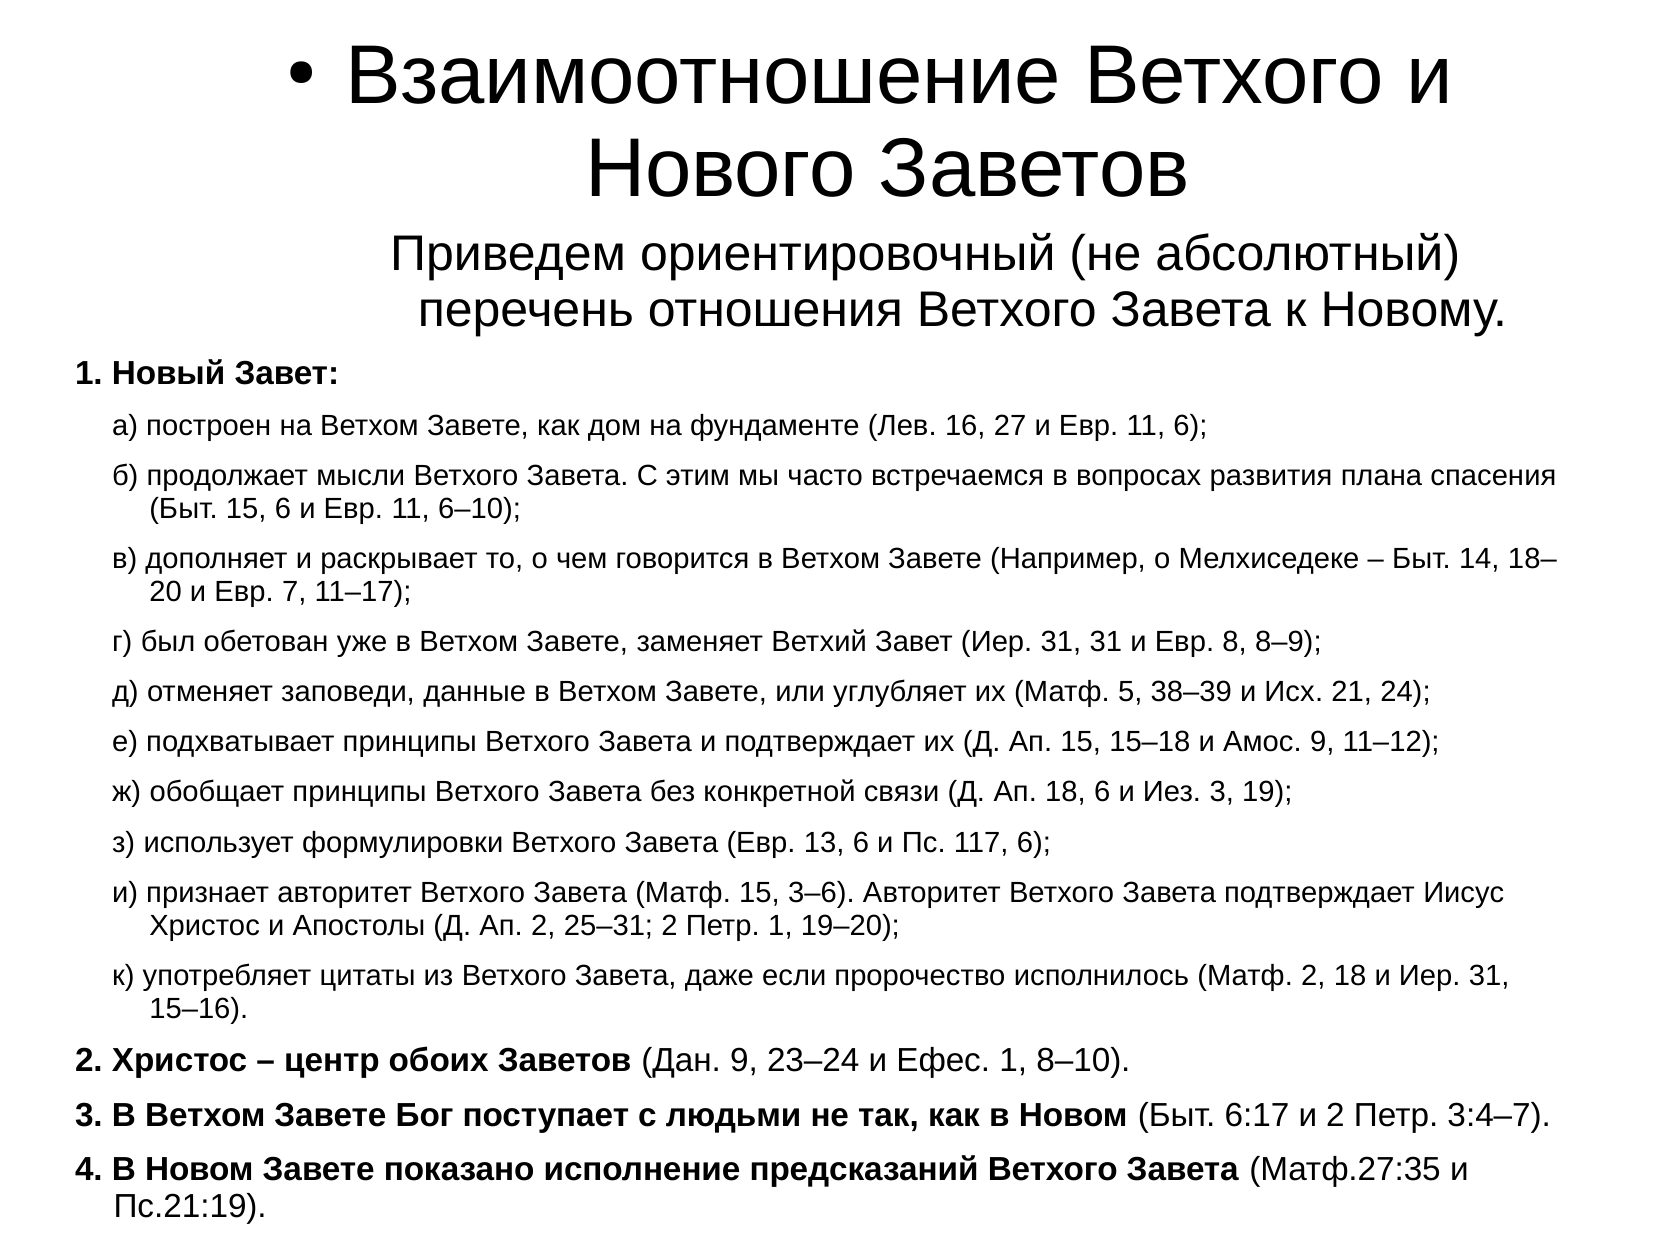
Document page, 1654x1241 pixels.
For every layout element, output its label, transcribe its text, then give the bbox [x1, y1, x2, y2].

list Приведем ориентировочный (не абсолютный) перечень отношения Ветхого Завета к Новому. 1. Новый Завет: а) построен на Ветхом Завете, как дом на фундаменте (Лев. 16, 27 и Евр. 11, 6); б) продолжает мысли Ветхого Завета. С этим мы часто встречаемся в вопросах развития плана спасения (Быт. 15, 6 и Евр. 11, 6–10); в) дополняет и раскрывает то, о чем говорится в Ветхом Завете (Например, о Мелхиседеке – Быт. 14, 18–20 и Евр. 7, 11–17); г) был обетован уже в Ветхом Завете, заменяет Ветхий Завет (Иер. 31, 31 и Евр. 8, 8–9); д) отменяет заповеди, данные в Ветхом Завете, или углубляет их (Матф. 5, 38–39 и Исх. 21, 24); е) подхватывает принципы Ветхого Завета и подтверждает их (Д. Ап. 15, 15–18 и Амос. 9, 11–12); ж) обобщает принципы Ветхого Завета без конкретной связи (Д. Ап. 18, 6 и Иез. 3, 19); з) использует формулировки Ветхого Завета (Евр. 13, 6 и Пс. 117, 6); и) признает авторитет Ветхого Завета (Матф. 15, 3–6). Авторитет Ветхого Завета подтверждает Иисус Христос и Апостолы (Д. Ап. 2, 25–31; 2 Петр. 1, 19–20); к) употребляет цитаты из Ветхого Завета, даже если пророчество исполнилось (Матф. 2, 18 и Иер. 31, 15–16). 2. Христос – центр обоих Заветов (Дан. 9, 23–24 и Ефес. 1, 8–10). 3. В Ветхом Завете Бог поступает с людьми не так, как в Новом (Быт. 6:17 и 2 Петр. 3:4–7). 4. В Новом Завете показано исполнение предсказаний Ветхого Завета (Матф.27:35 и Пс.21:19). [75, 225, 1564, 1230]
title Взаимоотношение Ветхого и Нового Заветов [90, 17, 1579, 225]
